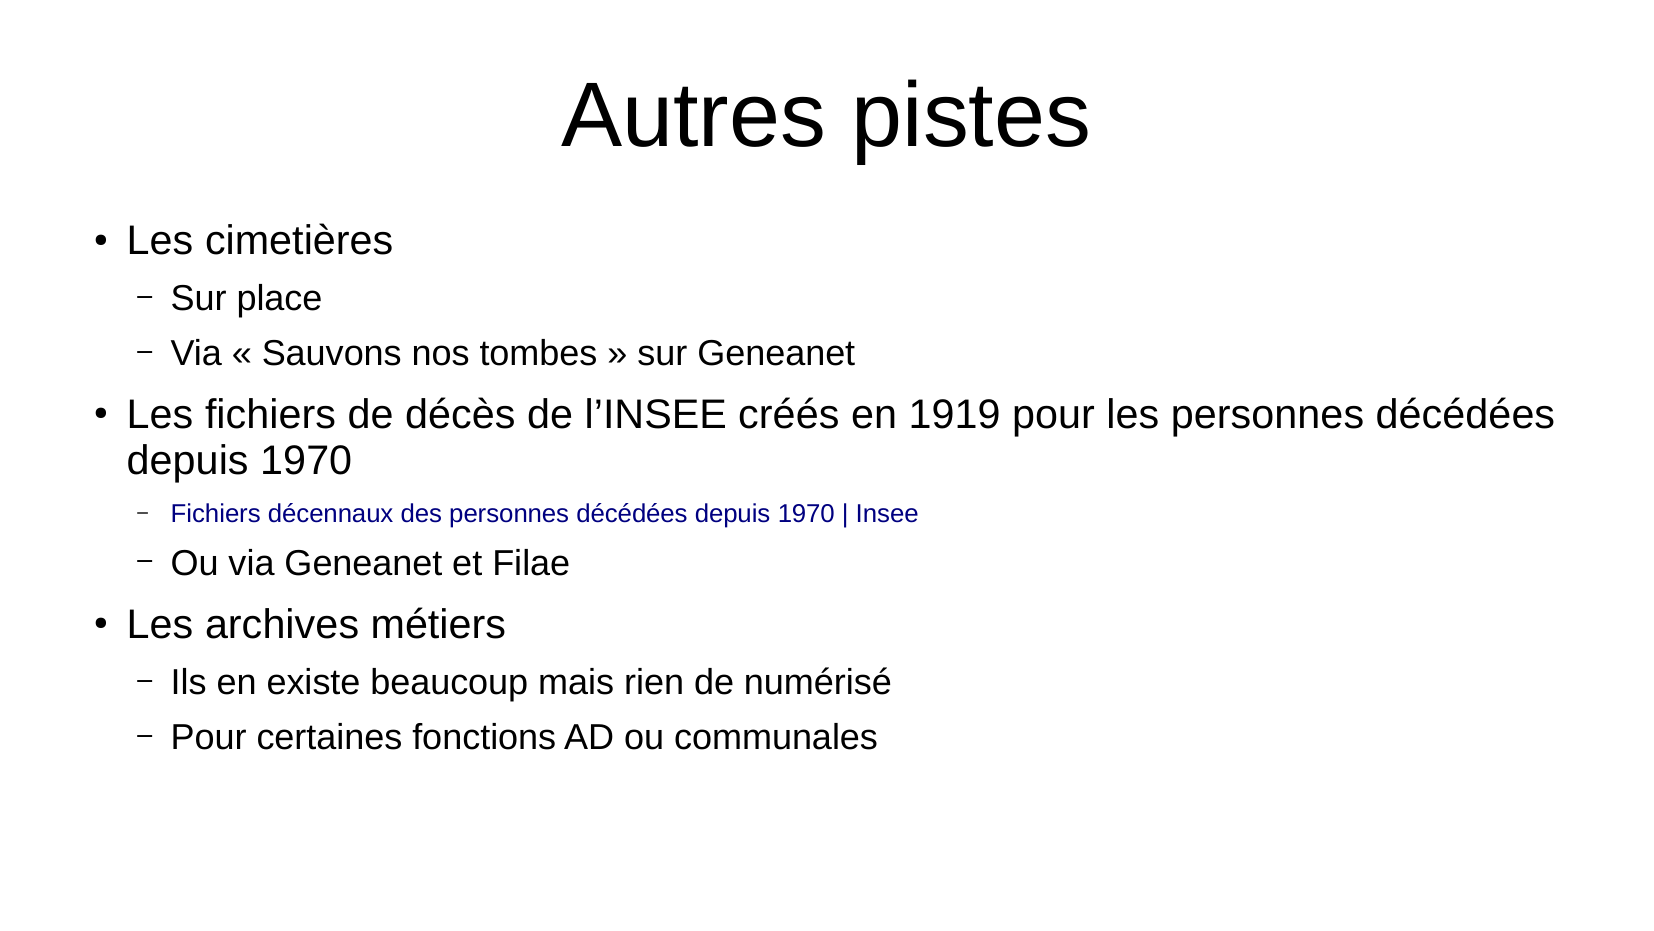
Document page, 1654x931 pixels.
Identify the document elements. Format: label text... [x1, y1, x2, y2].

list Les cimetières Sur place Via « Sauvons nos tombes » sur Geneanet Les fichiers de décès de l’INSEE créés en 1919 pour les personnes décédées depuis 1970 Fichiers décennaux des personnes décédées depuis 1970 | Insee Ou via Geneanet et Filae Les archives métiers Ils en existe beaucoup mais rien de numérisé Pour certaines fonctions AD ou communales [82, 217, 1571, 758]
title Autres pistes [82, 37, 1571, 193]
